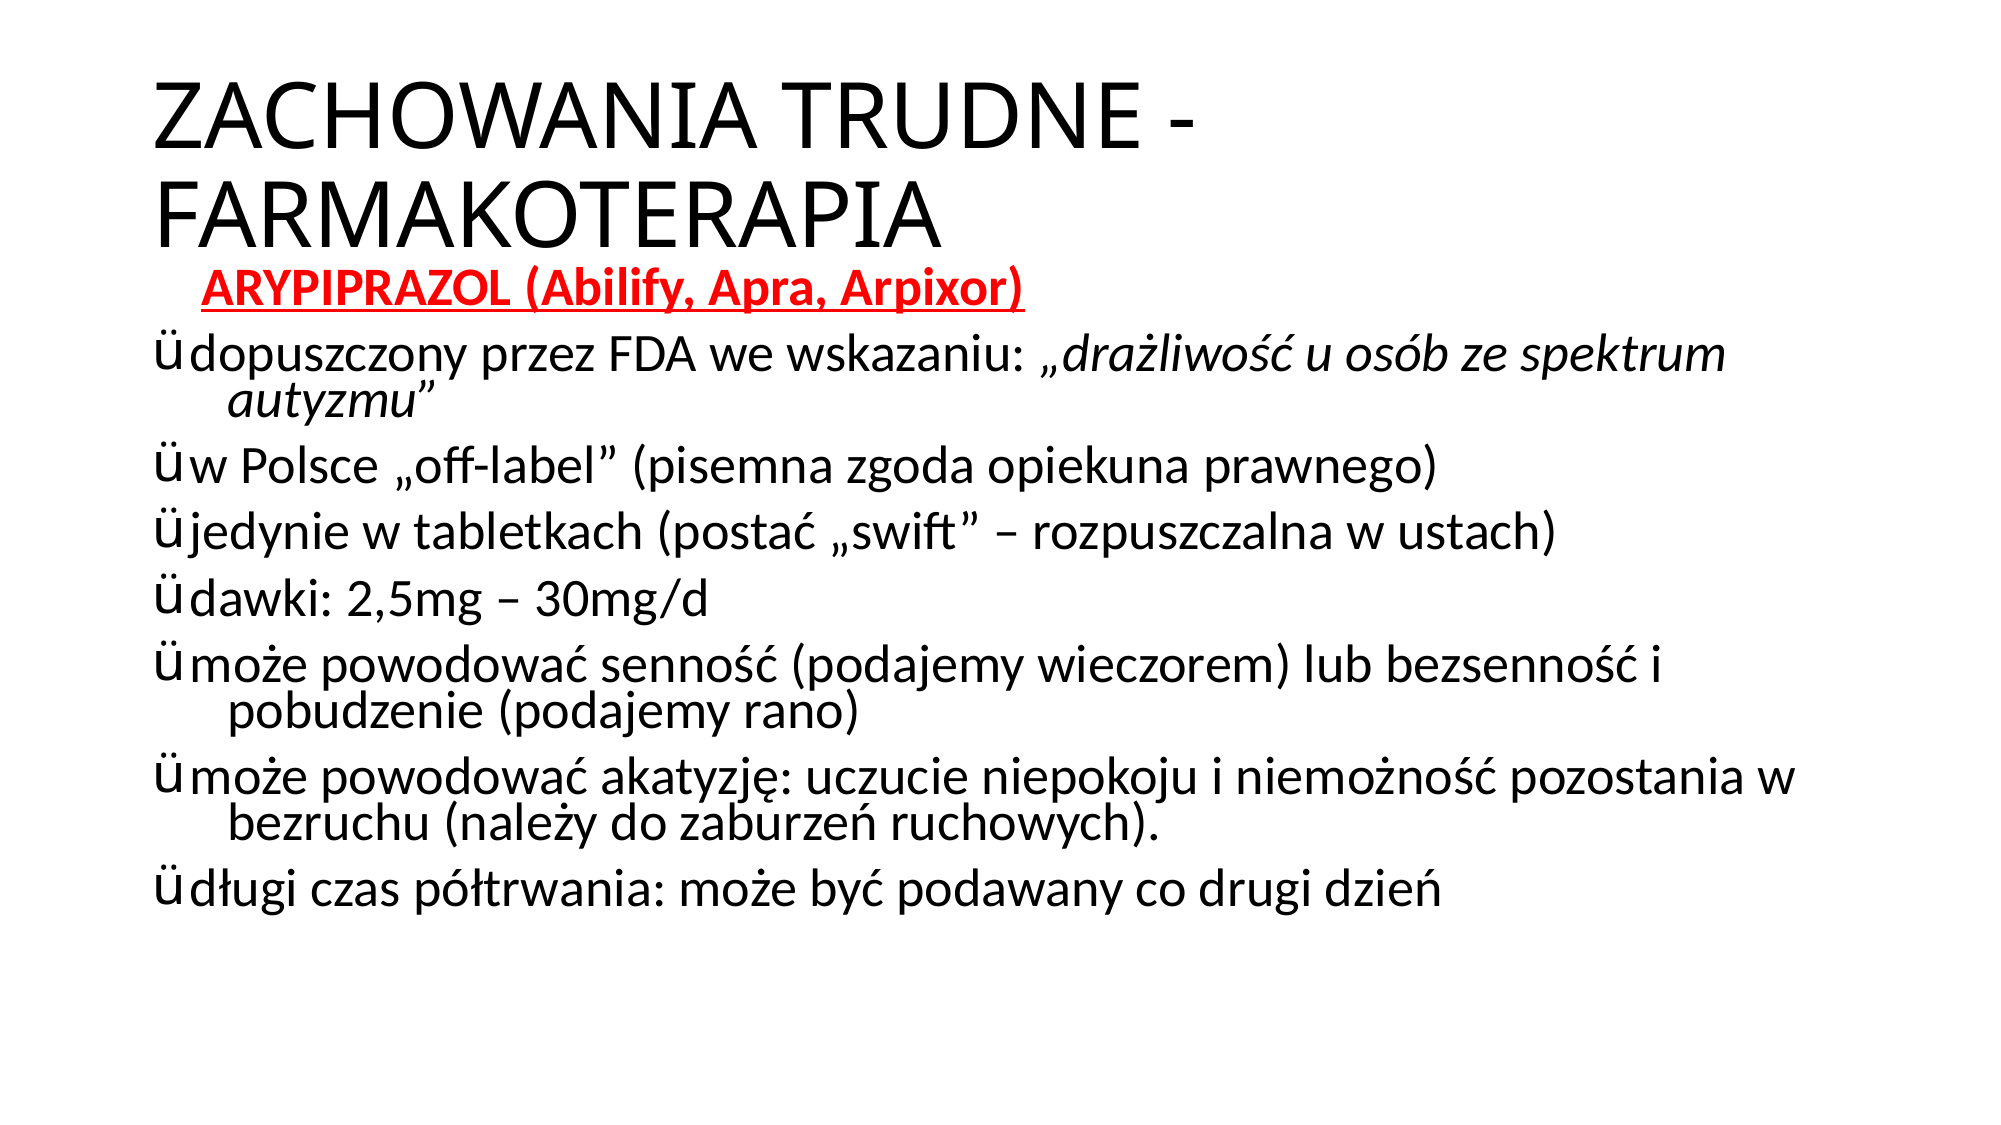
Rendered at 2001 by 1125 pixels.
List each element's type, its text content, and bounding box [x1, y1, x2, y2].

list ARYPIPRAZOL (Abilify, Apra, Arpixor) dopuszczony przez FDA we wskazaniu: „drażliwość u osób ze spektrum autyzmu” w Polsce „off-label” (pisemna zgoda opiekuna prawnego) jedynie w tabletkach (postać „swift” – rozpuszczalna w ustach) dawki: 2,5mg – 30mg/d może powodować senność (podajemy wieczorem) lub bezsenność i pobudzenie (podajemy rano) może powodować akatyzję: uczucie niepokoju i niemożność pozostania w bezruchu (należy do zaburzeń ruchowych). długi czas półtrwania: może być podawany co drugi dzień [137, 261, 1863, 1115]
title ZACHOWANIA TRUDNE - FARMAKOTERAPIA [137, 59, 1863, 261]
